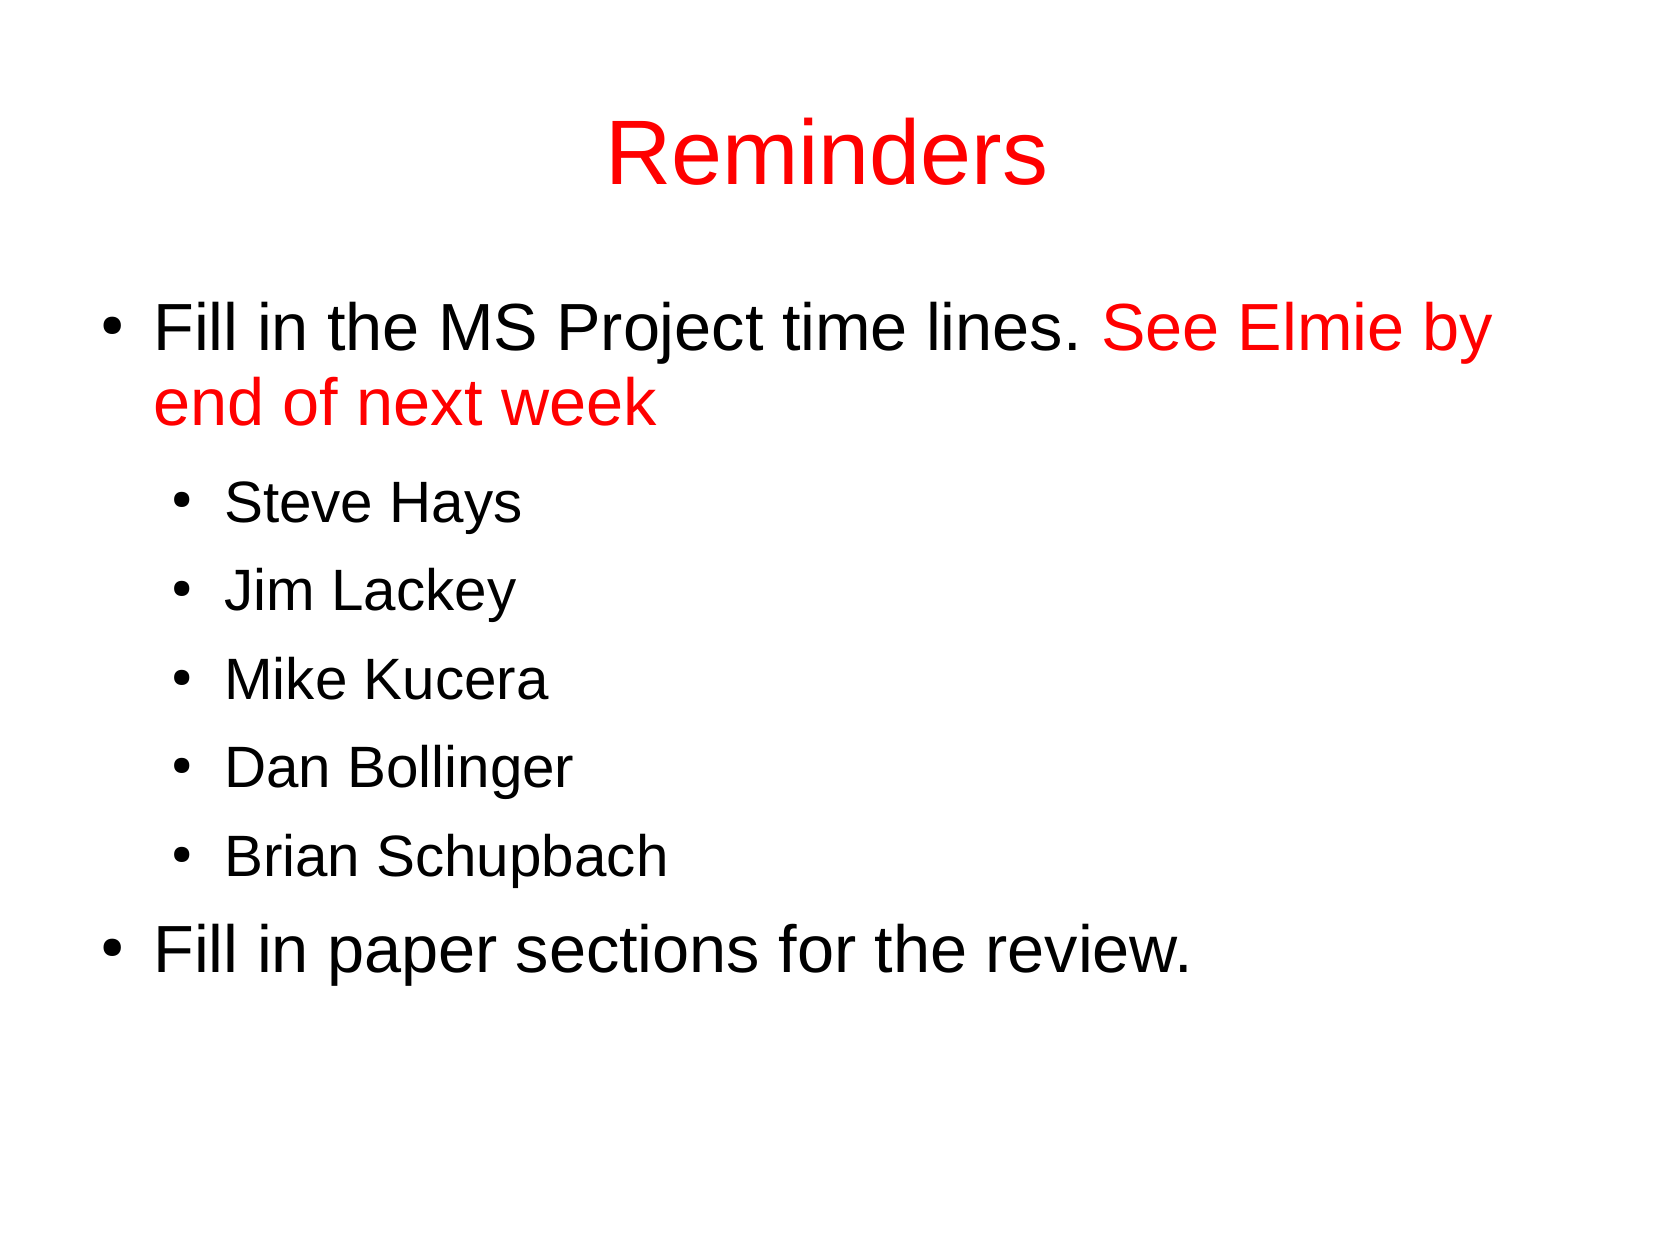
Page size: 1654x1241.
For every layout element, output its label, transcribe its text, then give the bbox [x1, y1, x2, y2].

title Reminders [82, 49, 1571, 257]
list Fill in the MS Project time lines. See Elmie by end of next week Steve Hays Jim Lackey Mike Kucera Dan Bollinger Brian Schupbach Fill in paper sections for the review. [82, 290, 1571, 1109]
